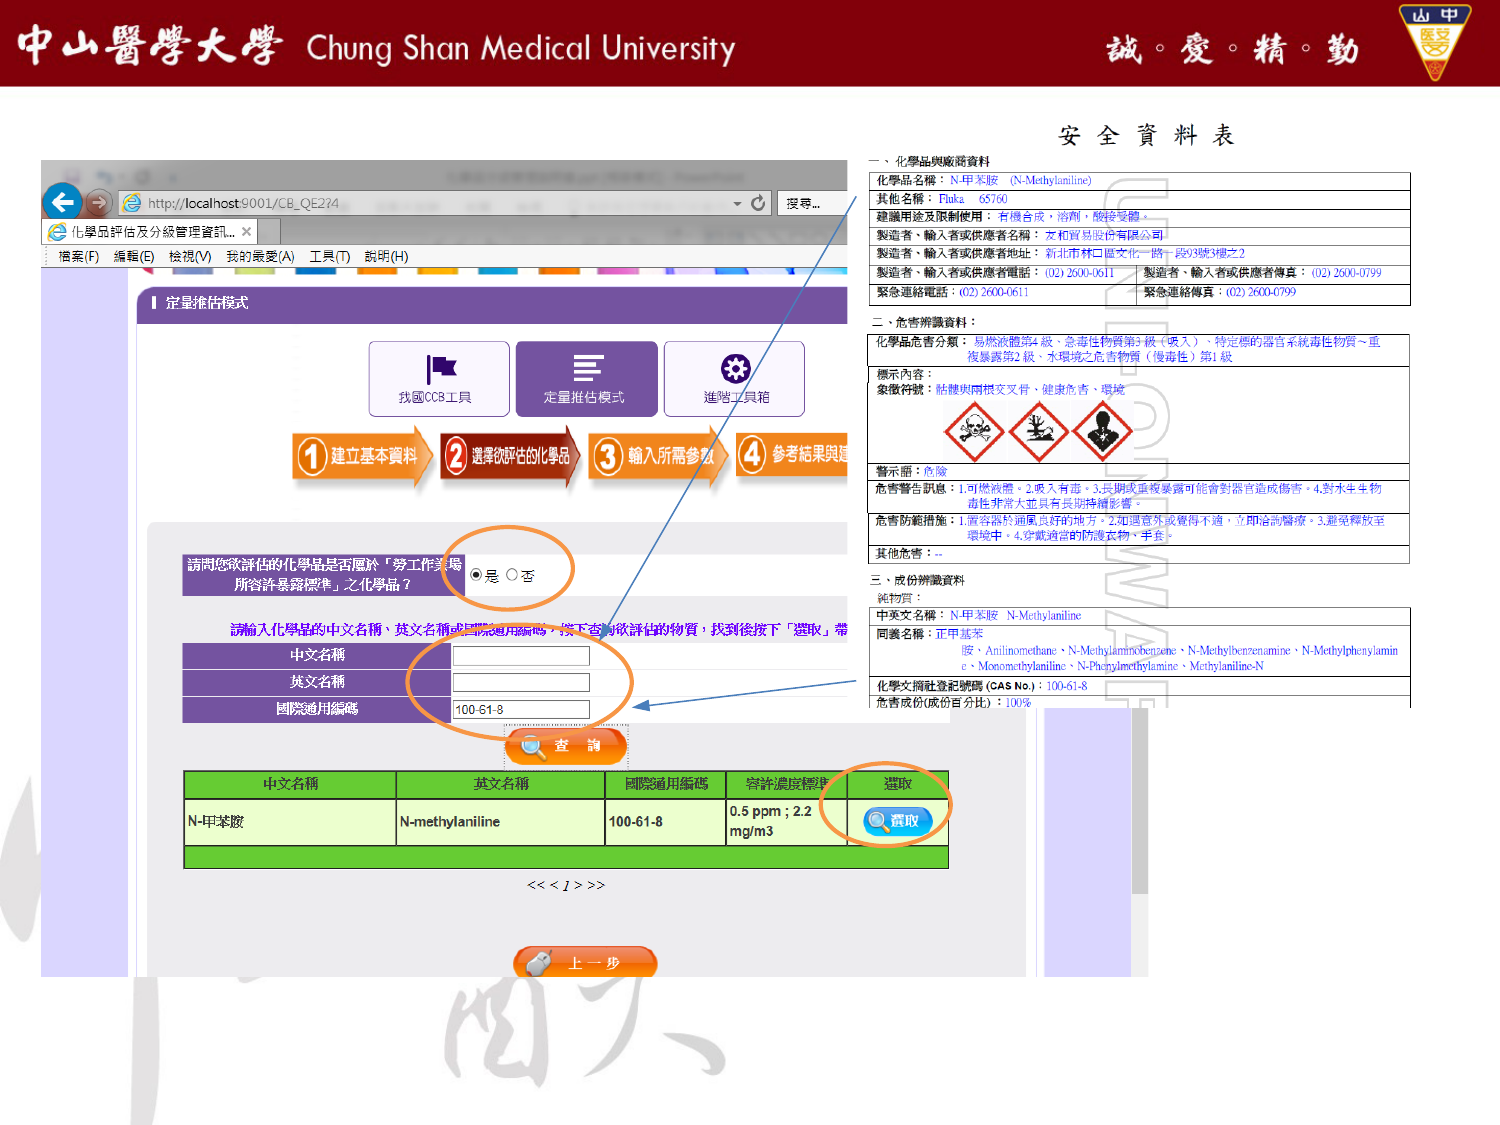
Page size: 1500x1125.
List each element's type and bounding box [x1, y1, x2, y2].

picture [41, 113, 1427, 977]
